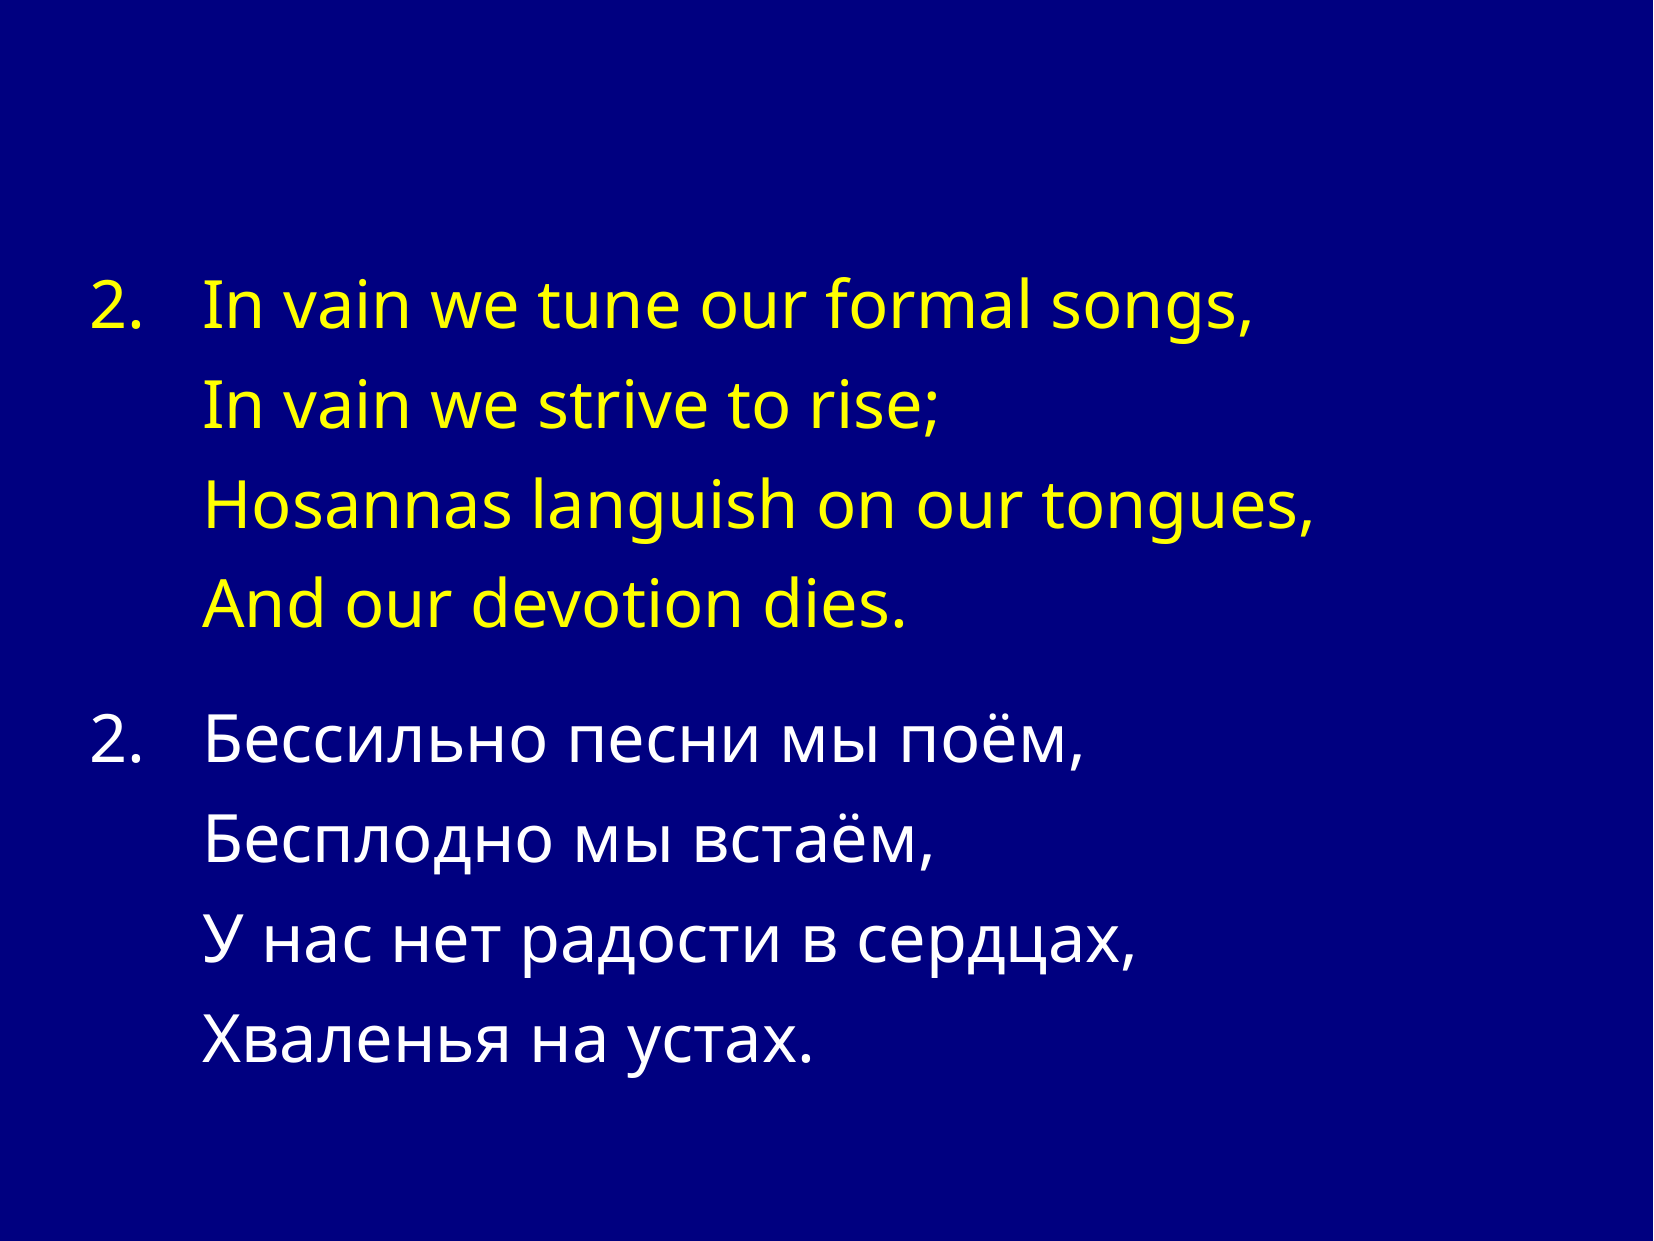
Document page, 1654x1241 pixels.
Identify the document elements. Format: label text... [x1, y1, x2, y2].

text_box 2. In vain we tune our formal songs, In vain we strive to rise; Hosannas languish on our tongues, And our devotion dies. [75, 150, 1576, 638]
text_box 2. Бессильно песни мы поём, Бесплодно мы встаём, У нас нет радости в сердцах, Хваленья на устах. [75, 675, 1576, 1163]
